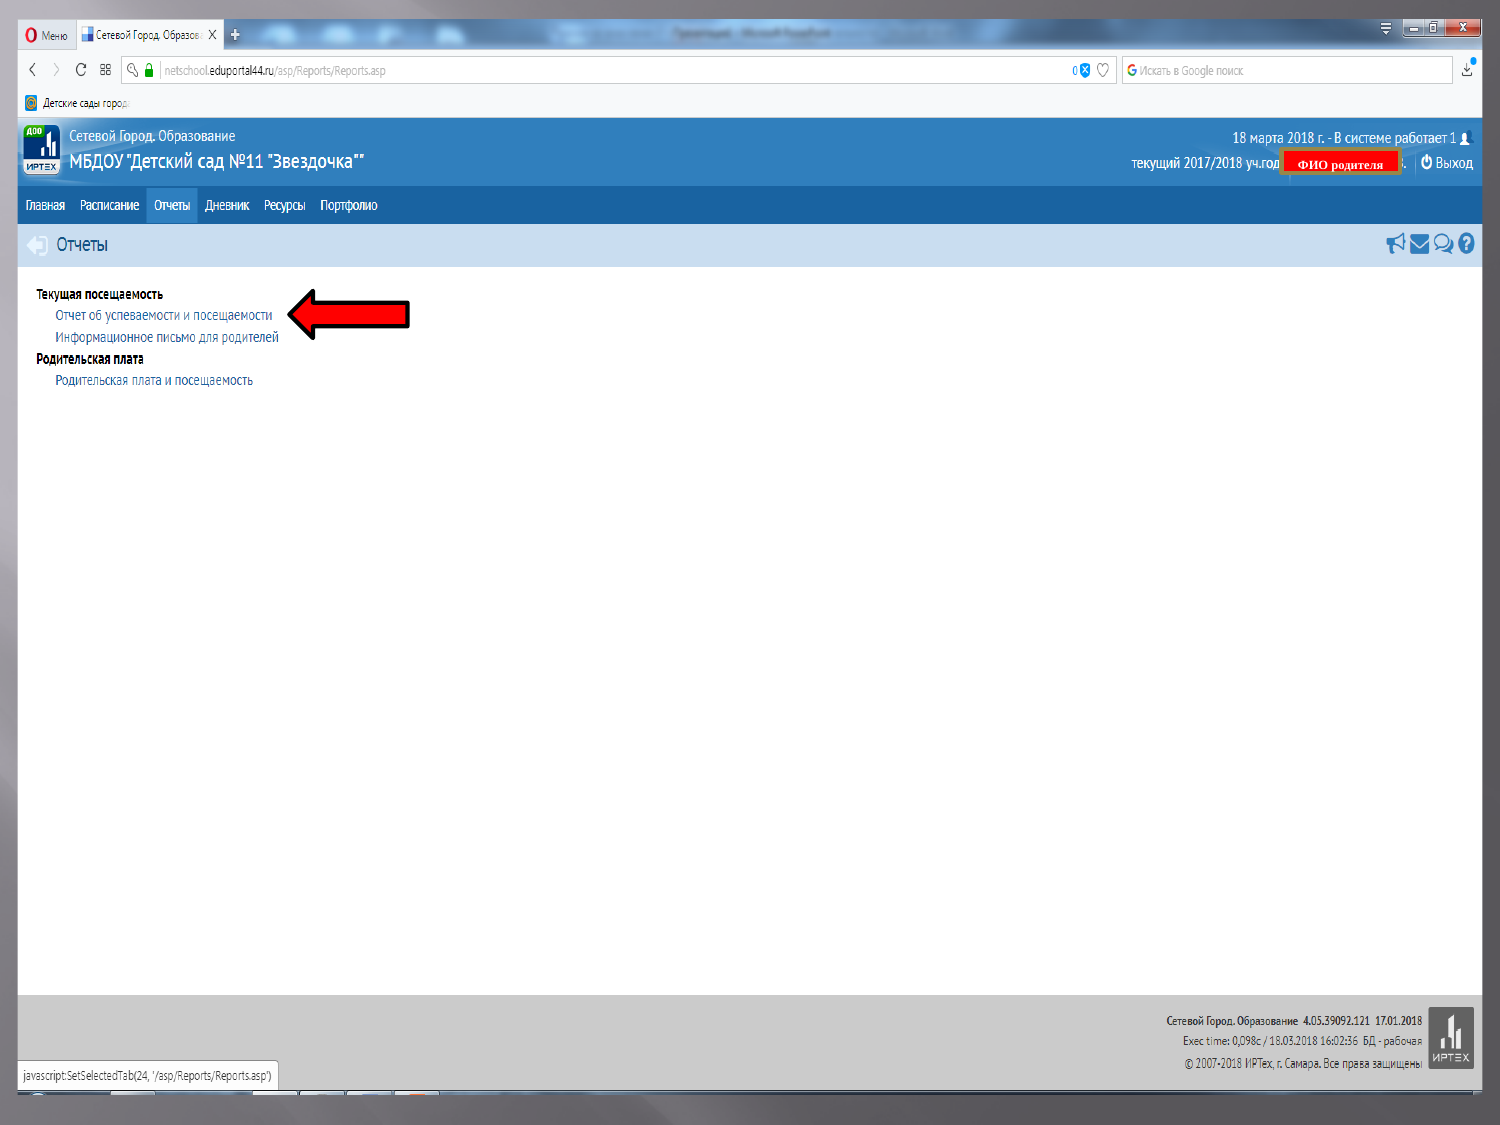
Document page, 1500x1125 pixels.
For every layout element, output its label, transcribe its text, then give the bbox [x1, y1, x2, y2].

picture [17, 19, 1483, 1095]
text_box [289, 290, 408, 339]
text_box ФИО родителя [1282, 149, 1400, 173]
